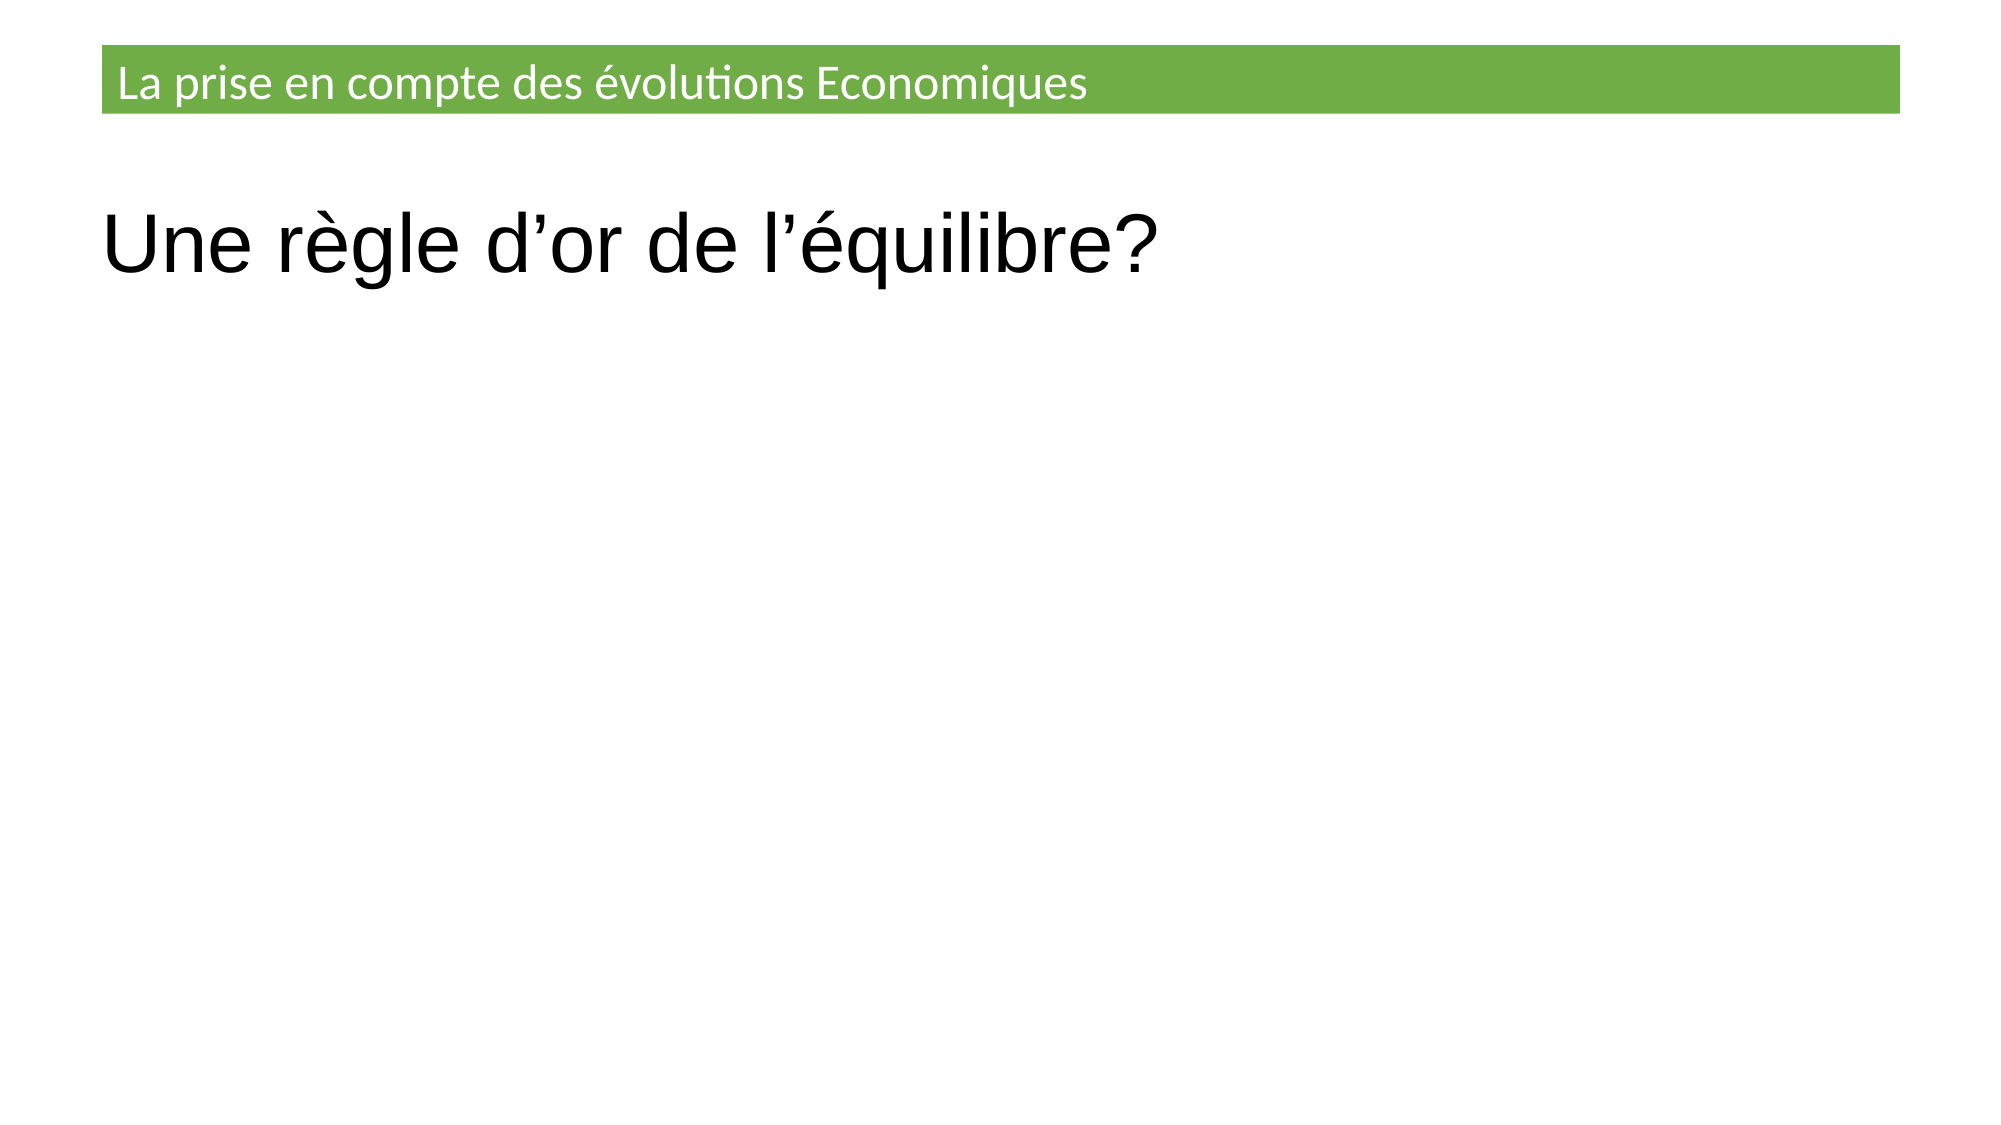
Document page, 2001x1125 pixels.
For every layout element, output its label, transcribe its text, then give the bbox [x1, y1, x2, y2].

list Une règle d’or de l’équilibre? [86, 125, 1914, 468]
text_box La prise en compte des évolutions Economiques [102, 45, 1900, 114]
